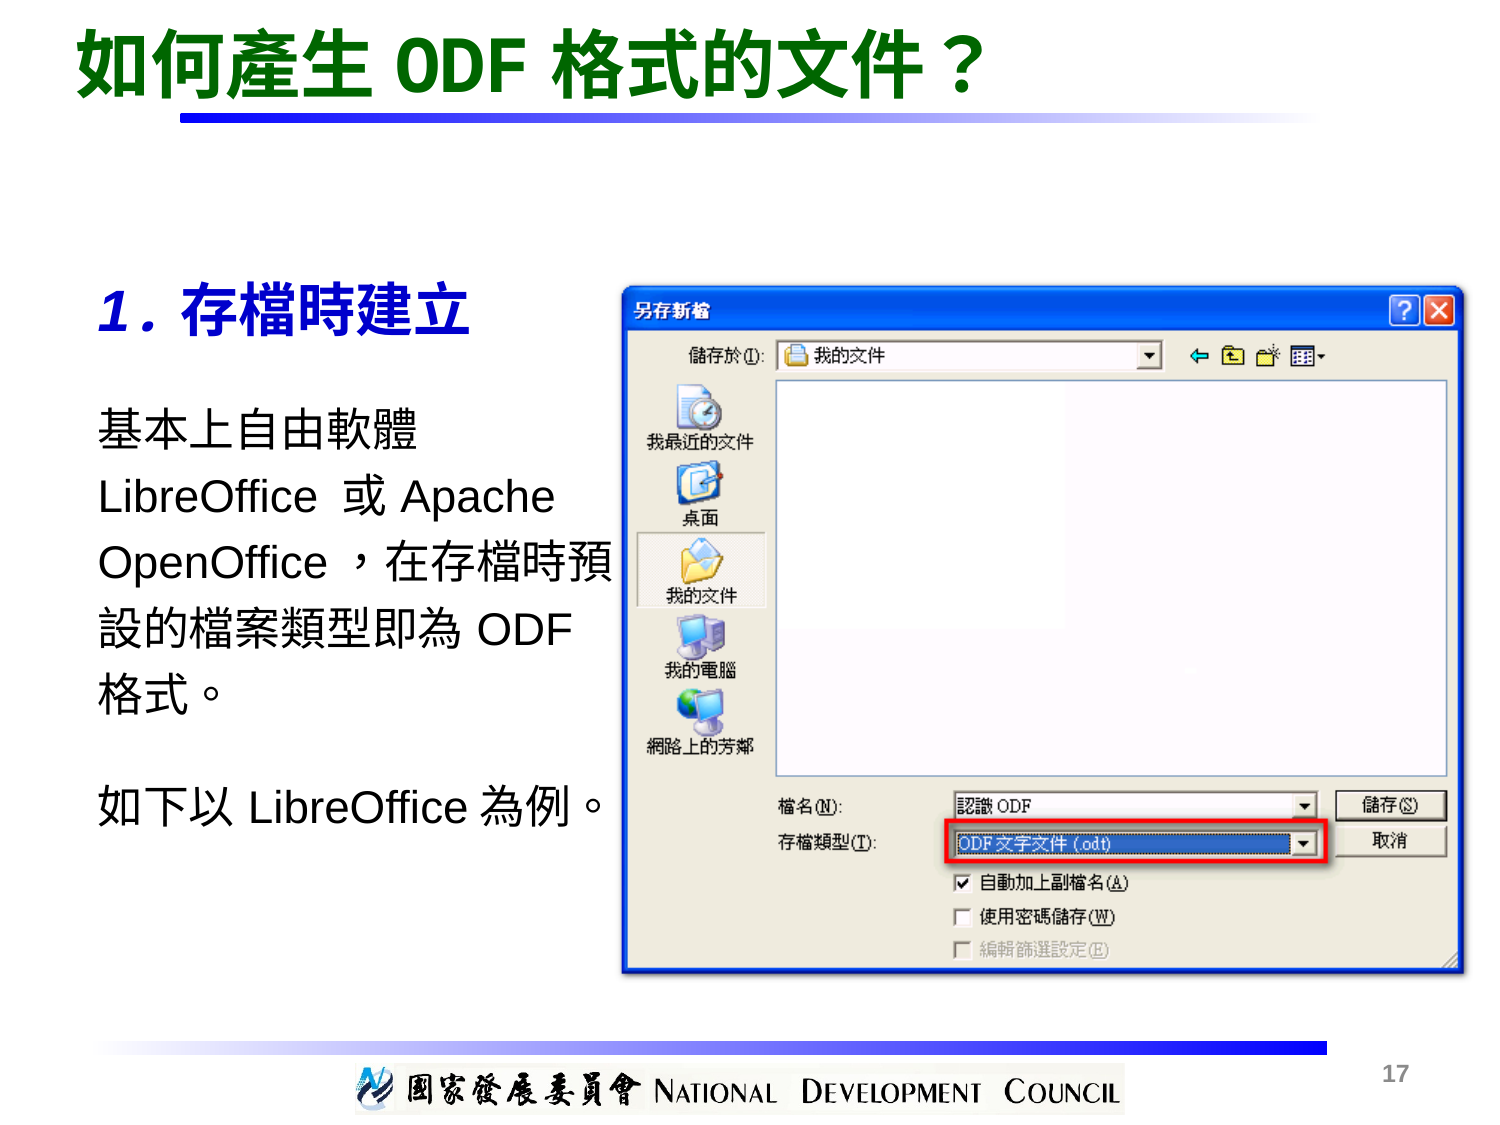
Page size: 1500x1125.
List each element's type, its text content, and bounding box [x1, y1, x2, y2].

title 如何產生ODF格式的文件？ [75, 9, 1425, 119]
picture [355, 1063, 1125, 1115]
picture [613, 277, 1473, 983]
text_box 1.存檔時建立 基本上自由軟體LibreOffice 或Apache OpenOffice，在存檔時預設的檔案類型即為ODF格式。 如下以LibreOffice為例。 [82, 256, 643, 917]
